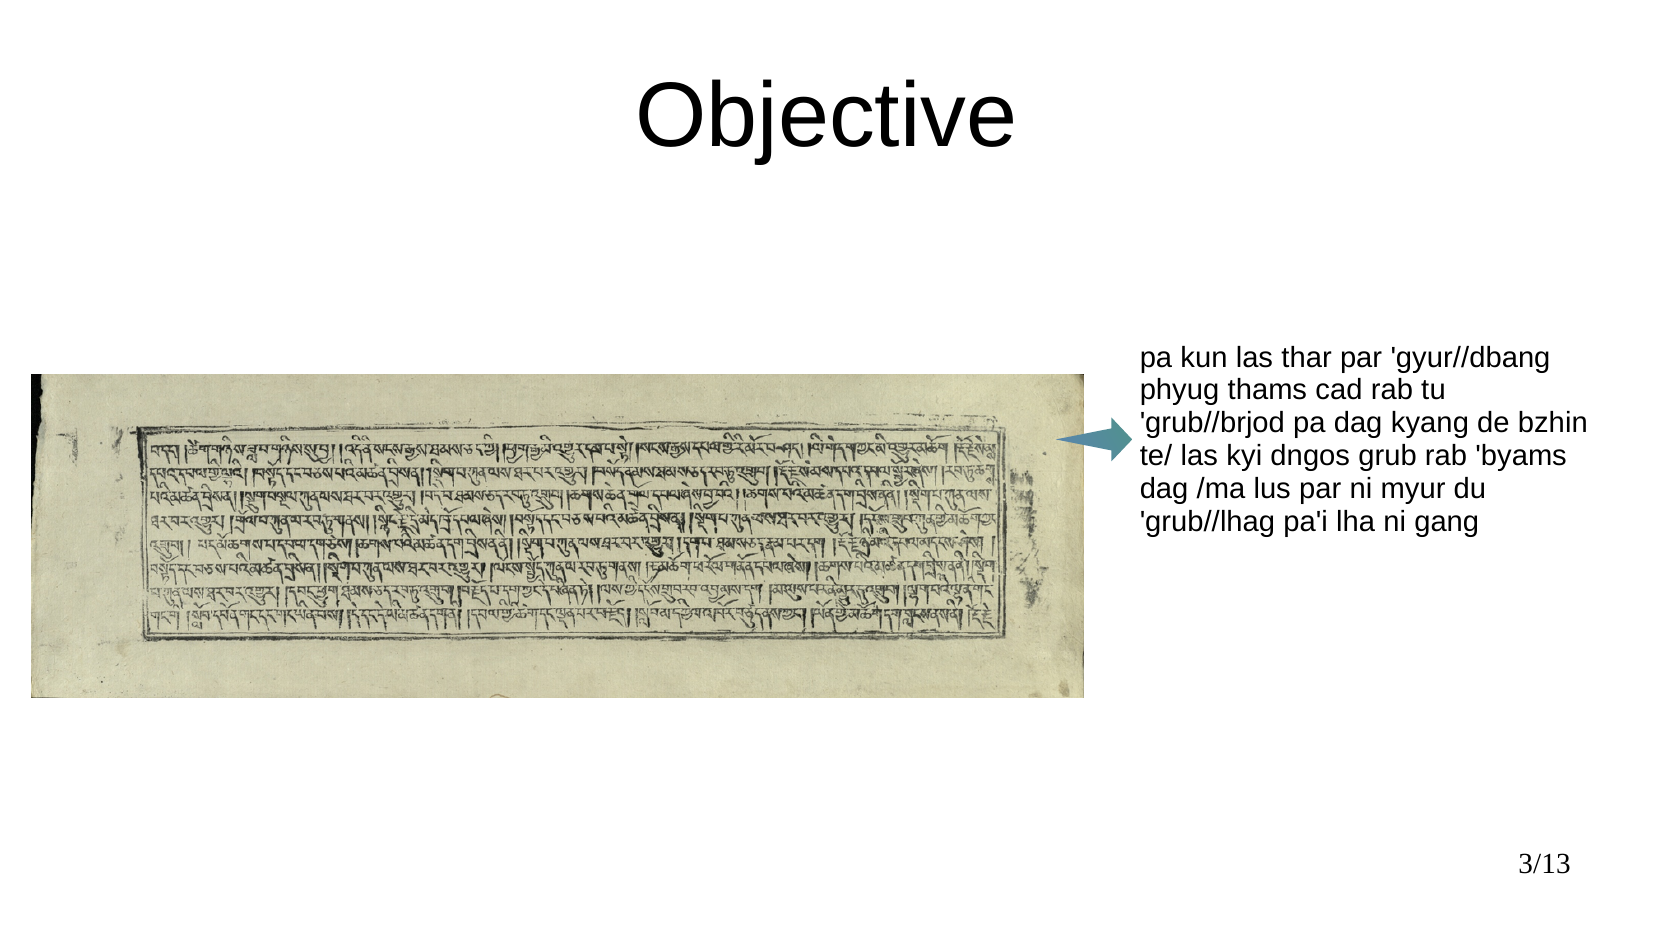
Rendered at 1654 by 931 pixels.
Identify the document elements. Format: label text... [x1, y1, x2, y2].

text_box pa kun las thar par 'gyur//dbang phyug thams cad rab tu 'grub//brjod pa dag kyang de bzhin te/ las kyi dngos grub rab 'byams dag /ma lus par ni myur du 'grub//lhag pa'i lha ni gang [1125, 333, 1613, 545]
title Objective [82, 37, 1571, 193]
text_box [1055, 417, 1133, 462]
picture [31, 374, 1084, 698]
